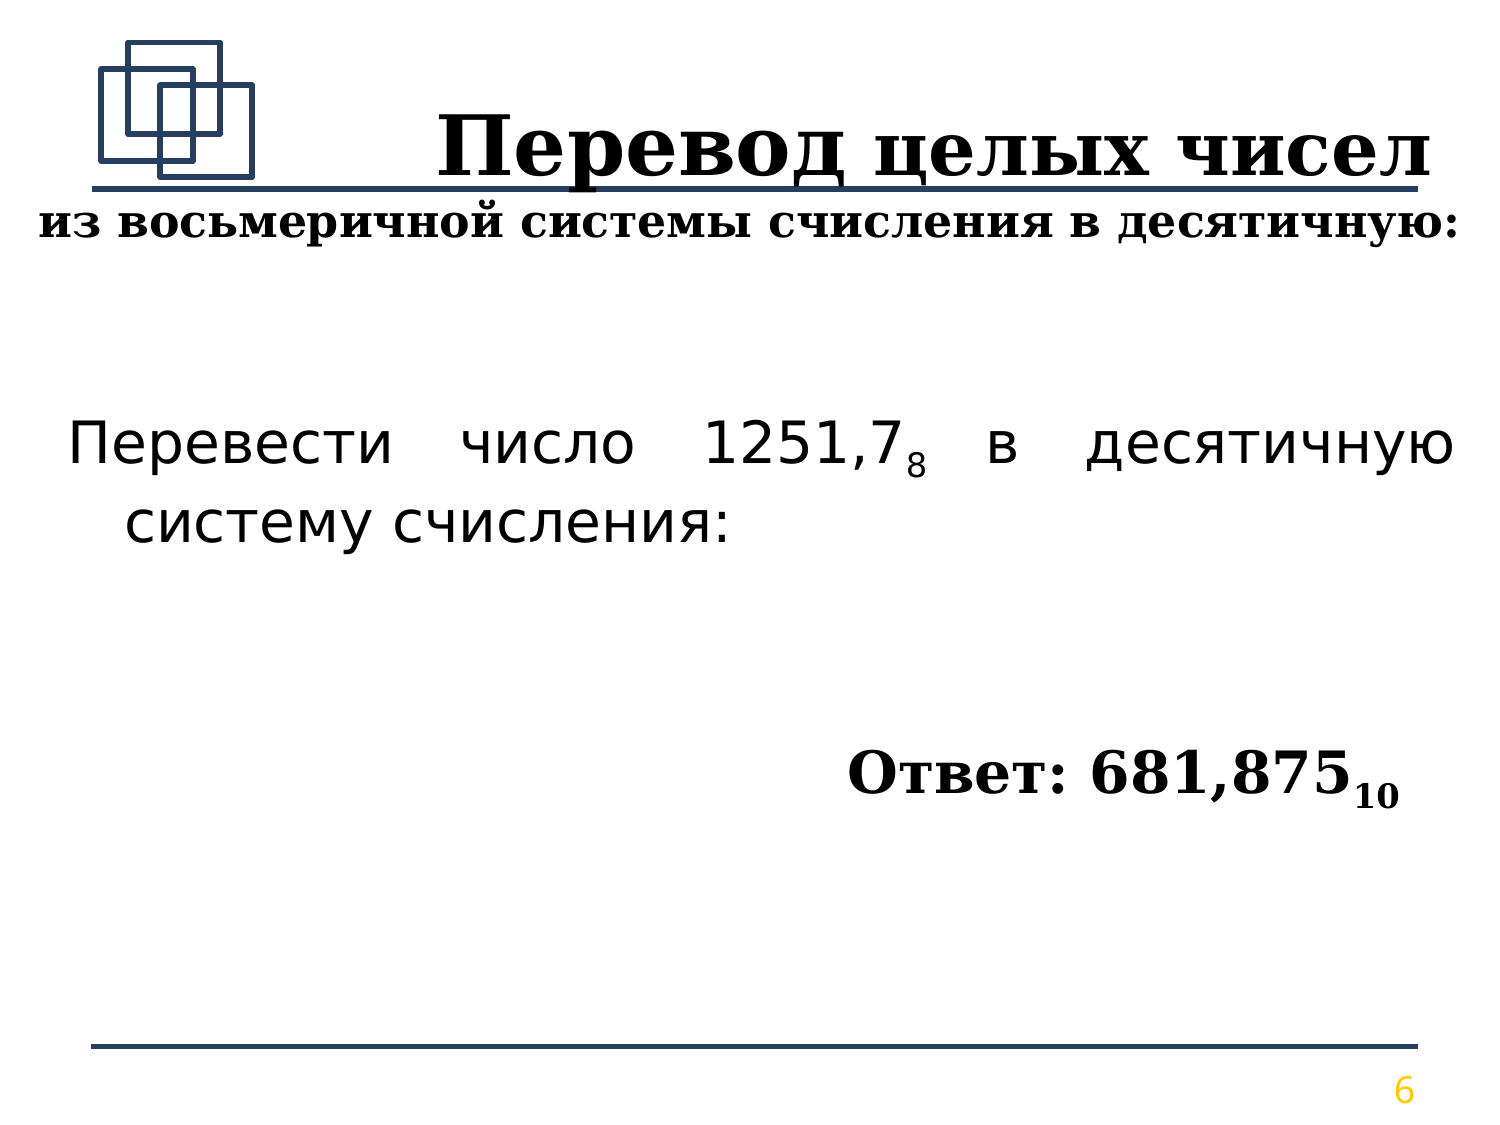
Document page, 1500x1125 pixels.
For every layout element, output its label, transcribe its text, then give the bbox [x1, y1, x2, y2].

title Перевод целых чисел из восьмеричной системы счисления в десятичную: [0, 49, 1477, 290]
text_box Перевести число 1251,78 в десятичную систему счисления: [53, 397, 1471, 728]
text_box Ответ: 681,87510 [832, 727, 1447, 823]
